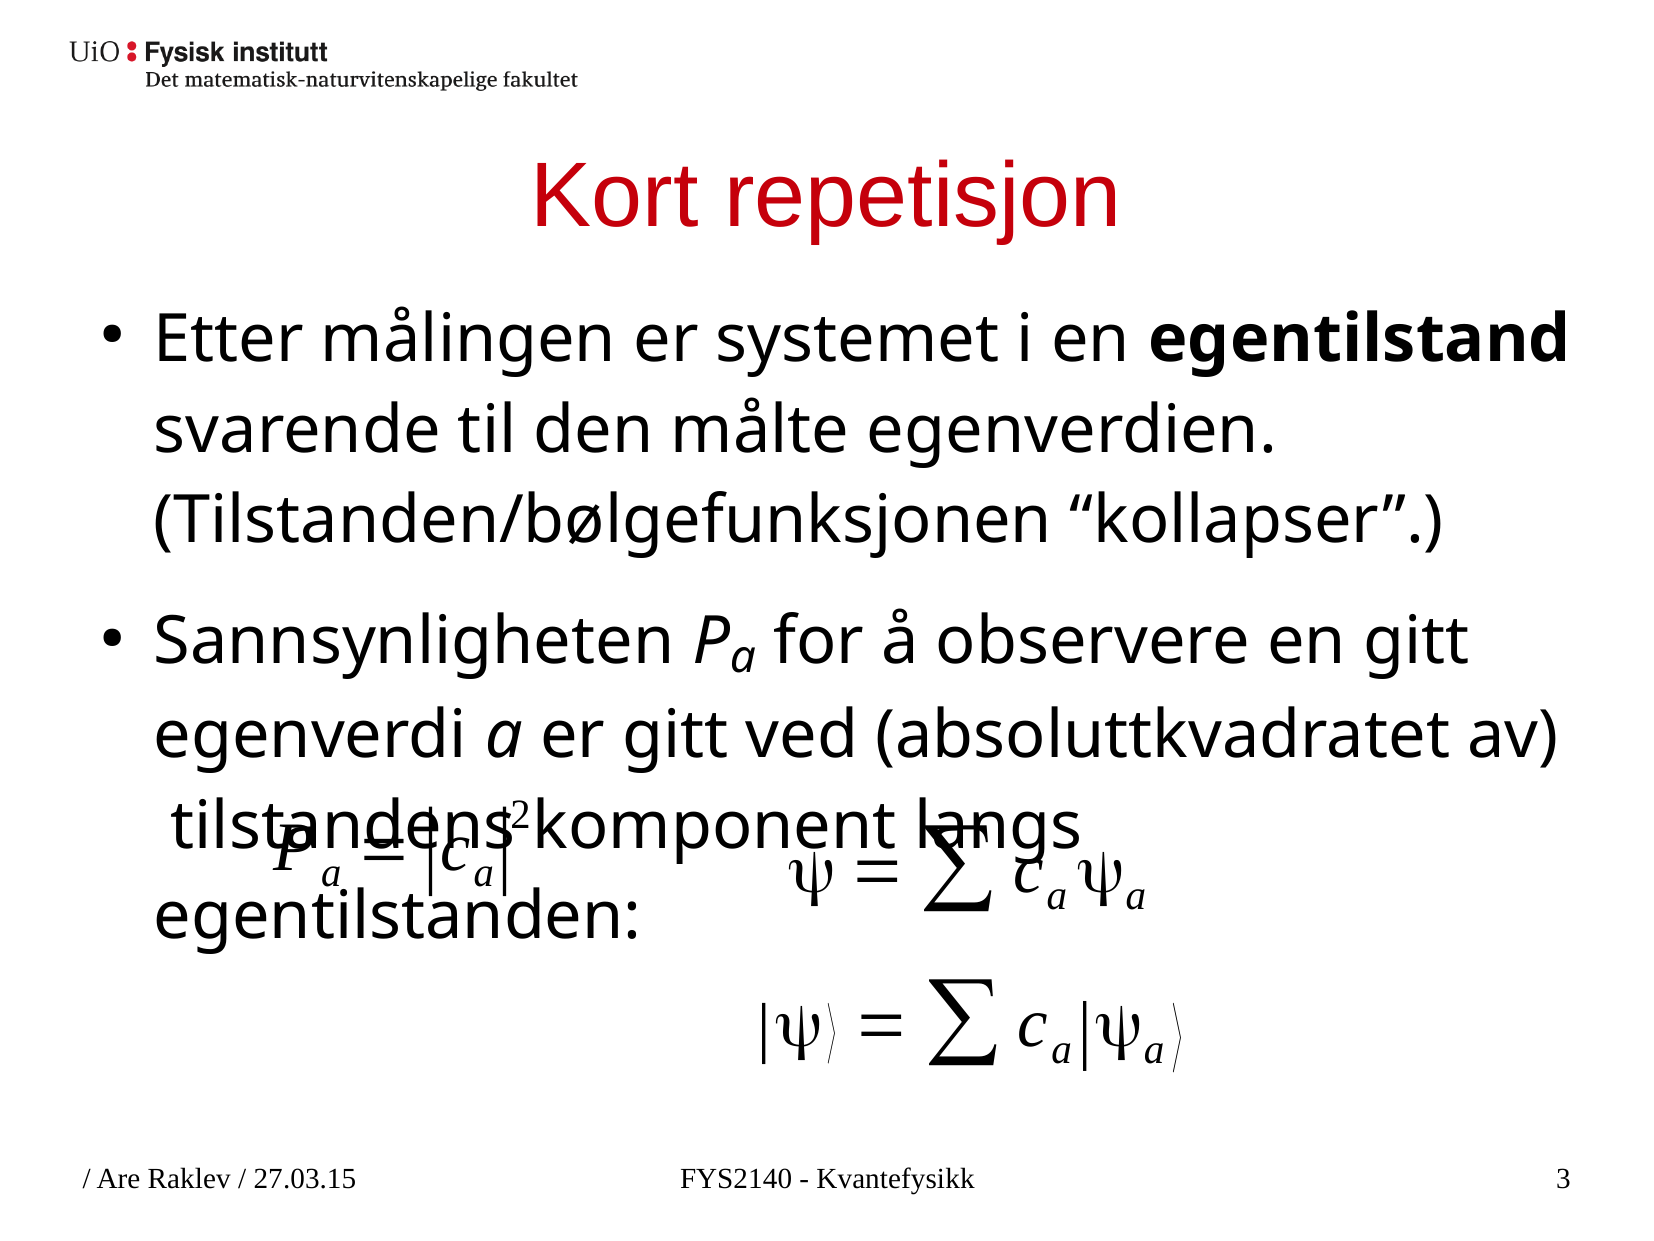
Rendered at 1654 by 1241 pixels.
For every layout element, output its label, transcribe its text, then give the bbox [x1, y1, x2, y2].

title Kort repetisjon [82, 90, 1571, 290]
list Etter målingen er systemet i en egentilstand svarende til den målte egenverdien. (Tilstanden/bølgefunksjonen “kollapser”.) Sannsynligheten Pa for å observere en gitt egenverdi a er gitt ved (absoluttkvadratet av) tilstandens komponent langs egentilstanden: [82, 290, 1576, 1094]
chart [744, 974, 1191, 1076]
chart [779, 821, 1154, 919]
picture [68, 37, 581, 93]
chart [262, 790, 537, 901]
